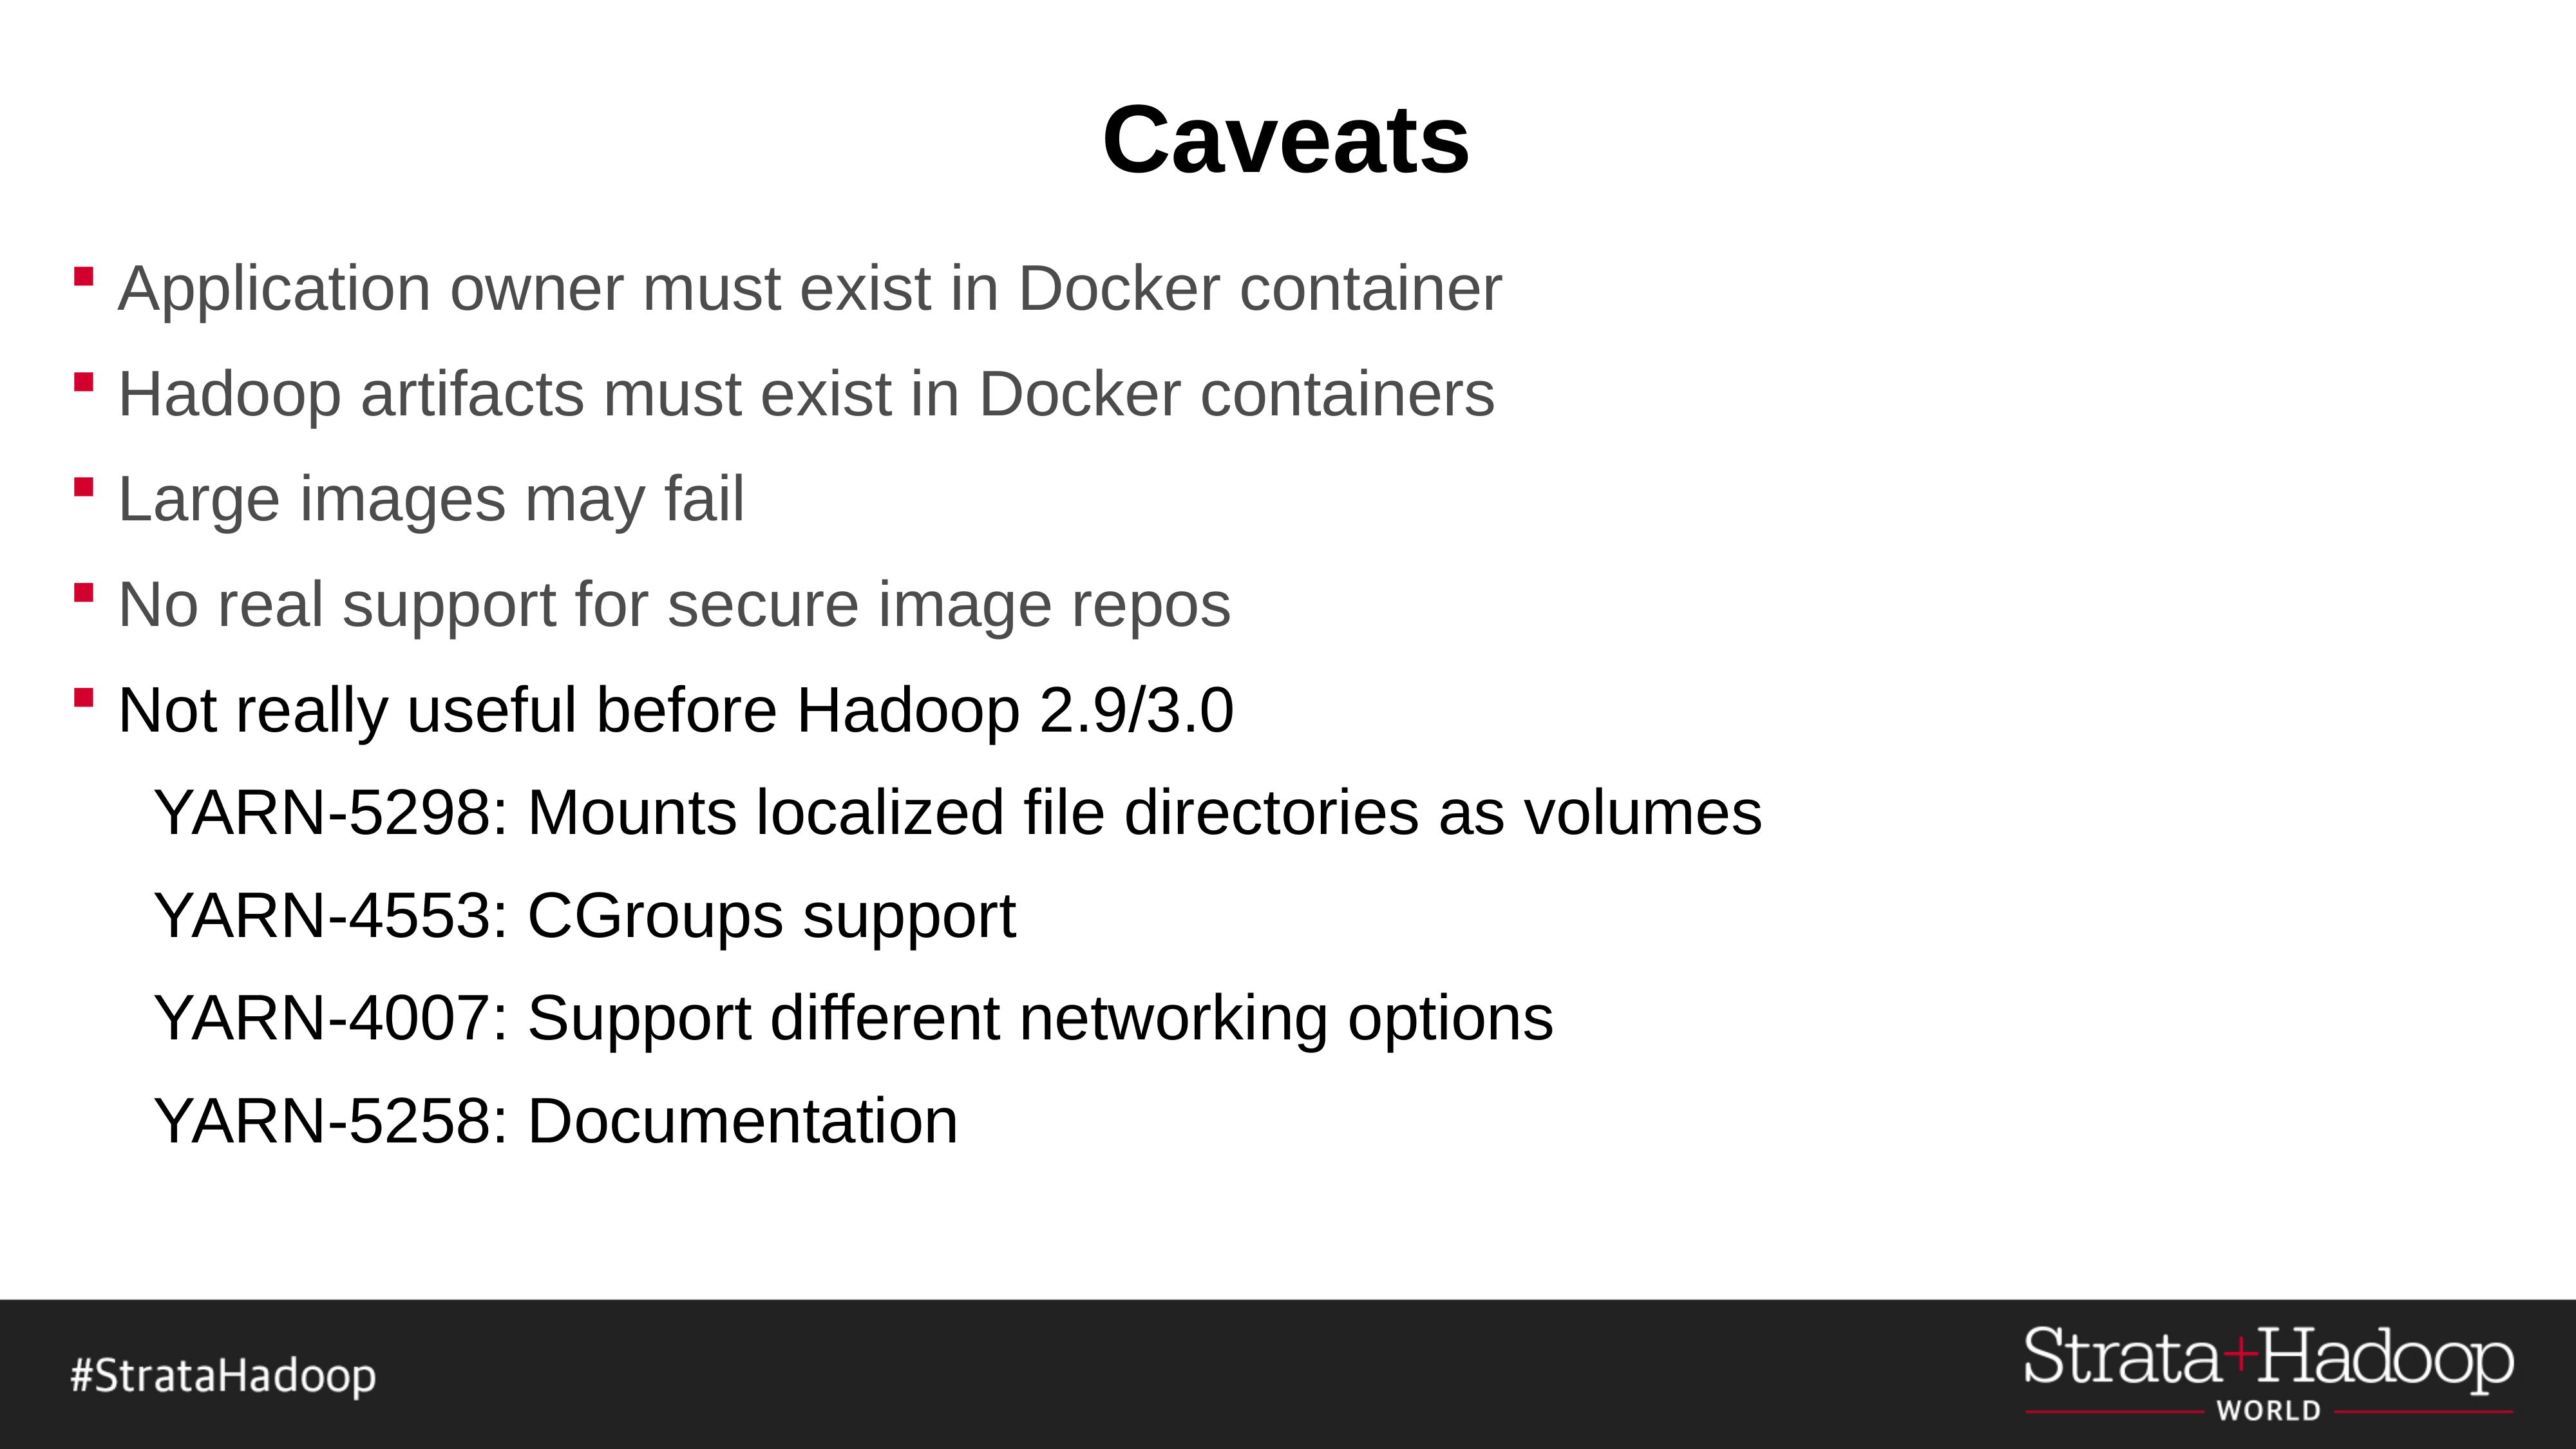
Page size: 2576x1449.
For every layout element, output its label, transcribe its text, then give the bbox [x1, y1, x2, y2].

title Caveats [65, 25, 2510, 242]
list Application owner must exist in Docker container Hadoop artifacts must exist in Docker containers Large images may fail No real support for secure image repos Not really useful before Hadoop 2.9/3.0 YARN-5298: Mounts localized file directories as volumes YARN-4553: CGroups support YARN-4007: Support different networking options YARN-5258: Documentation [65, 242, 2510, 1449]
picture [0, 0, 2576, 1449]
